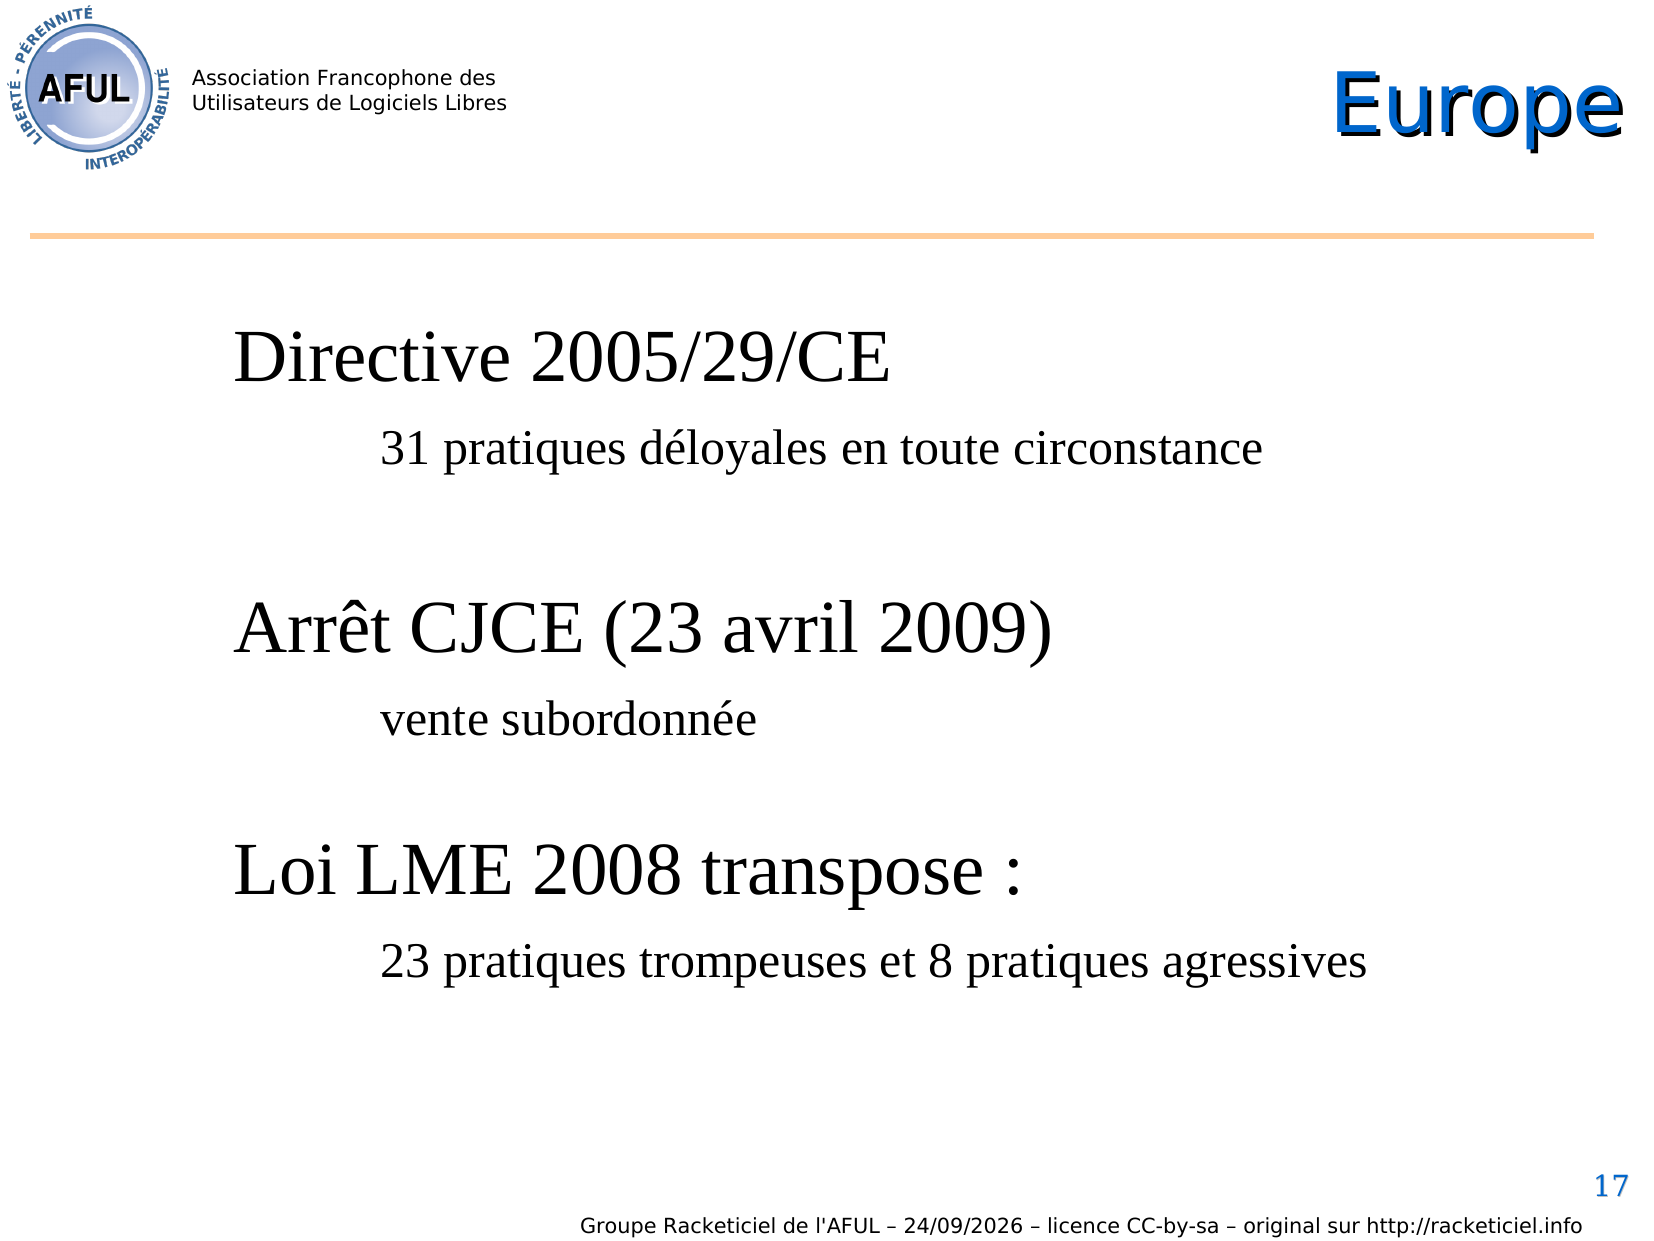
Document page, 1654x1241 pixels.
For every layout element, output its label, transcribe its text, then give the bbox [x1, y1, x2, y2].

text_box Arrêt CJCE (23 avril 2009) vente subordonnée [218, 578, 1069, 776]
title Europe [501, 7, 1625, 200]
picture [0, 0, 178, 178]
text_box Loi LME 2008 transpose : 23 pratiques trompeuses et 8 pratiques agressives [218, 820, 1384, 1018]
text_box Directive 2005/29/CE 31 pratiques déloyales en toute circonstance [218, 307, 1280, 504]
